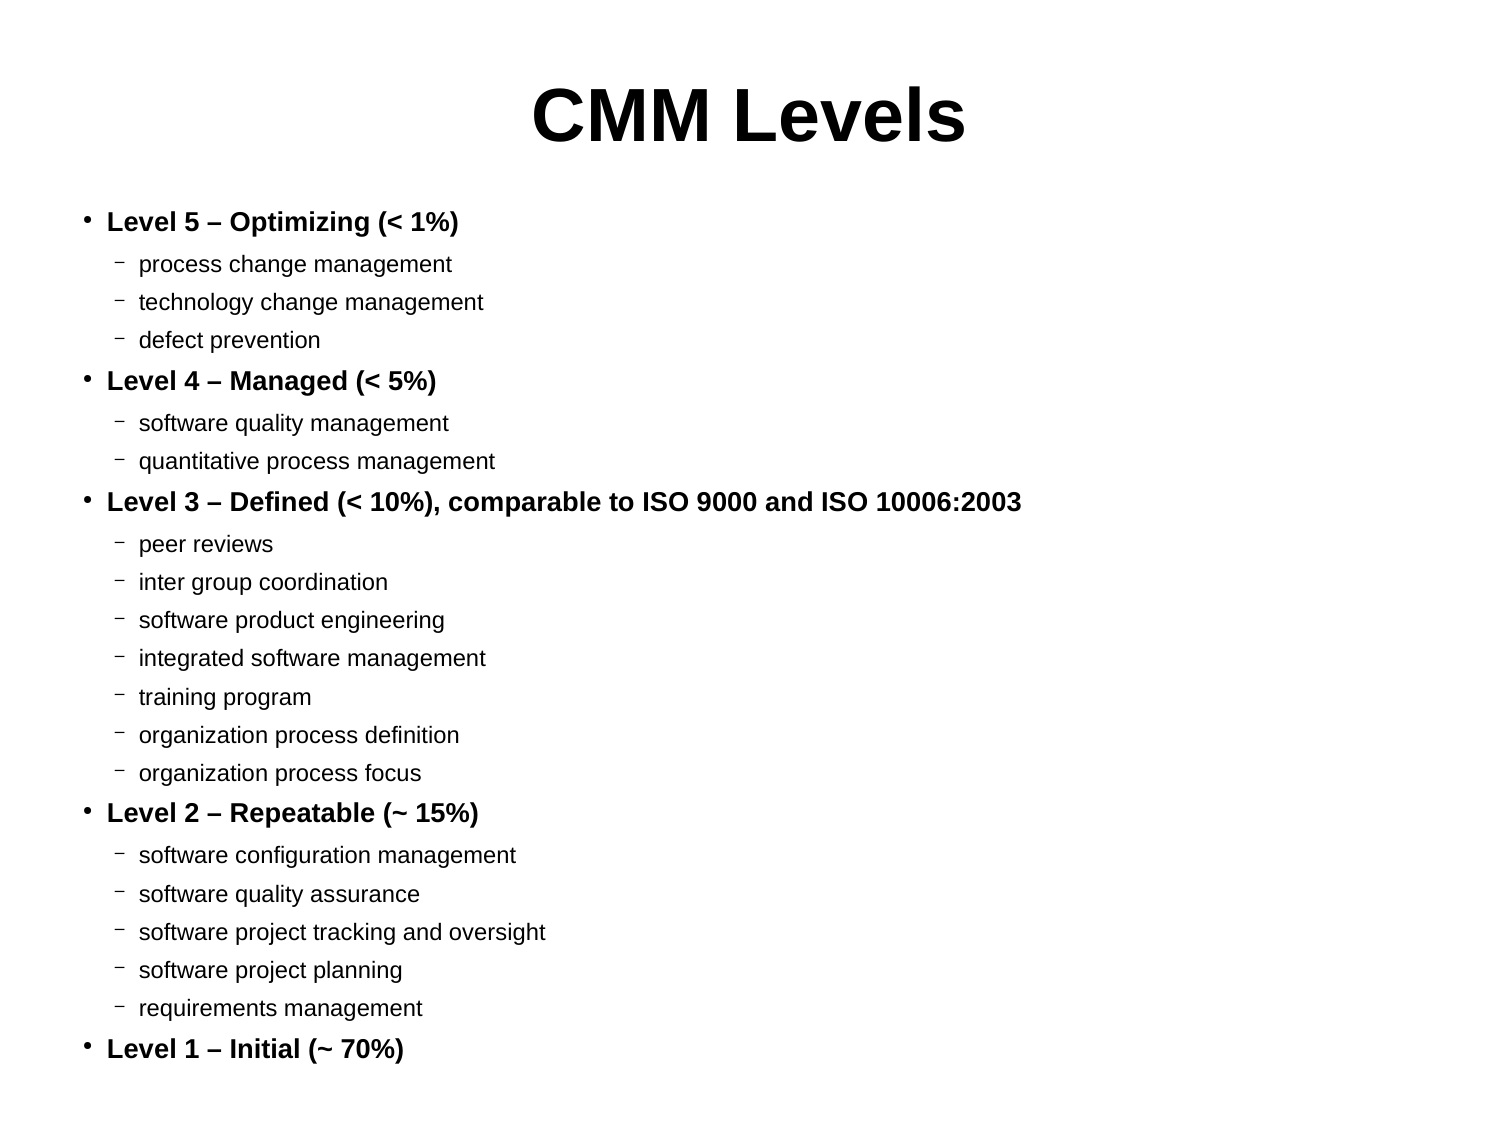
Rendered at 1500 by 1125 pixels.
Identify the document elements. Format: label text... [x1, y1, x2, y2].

list Level 5 – Optimizing (< 1%) process change management technology change management defect prevention Level 4 – Managed (< 5%) software quality management quantitative process management Level 3 – Defined (< 10%), comparable to ISO 9000 and ISO 10006:2003 peer reviews inter group coordination software product engineering integrated software management training program organization process definition organization process focus Level 2 – Repeatable (~ 15%) software configuration management software quality assurance software project tracking and oversight software project planning requirements management Level 1 – Initial (~ 70%) [75, 204, 1395, 1075]
title CMM Levels [75, 44, 1425, 177]
